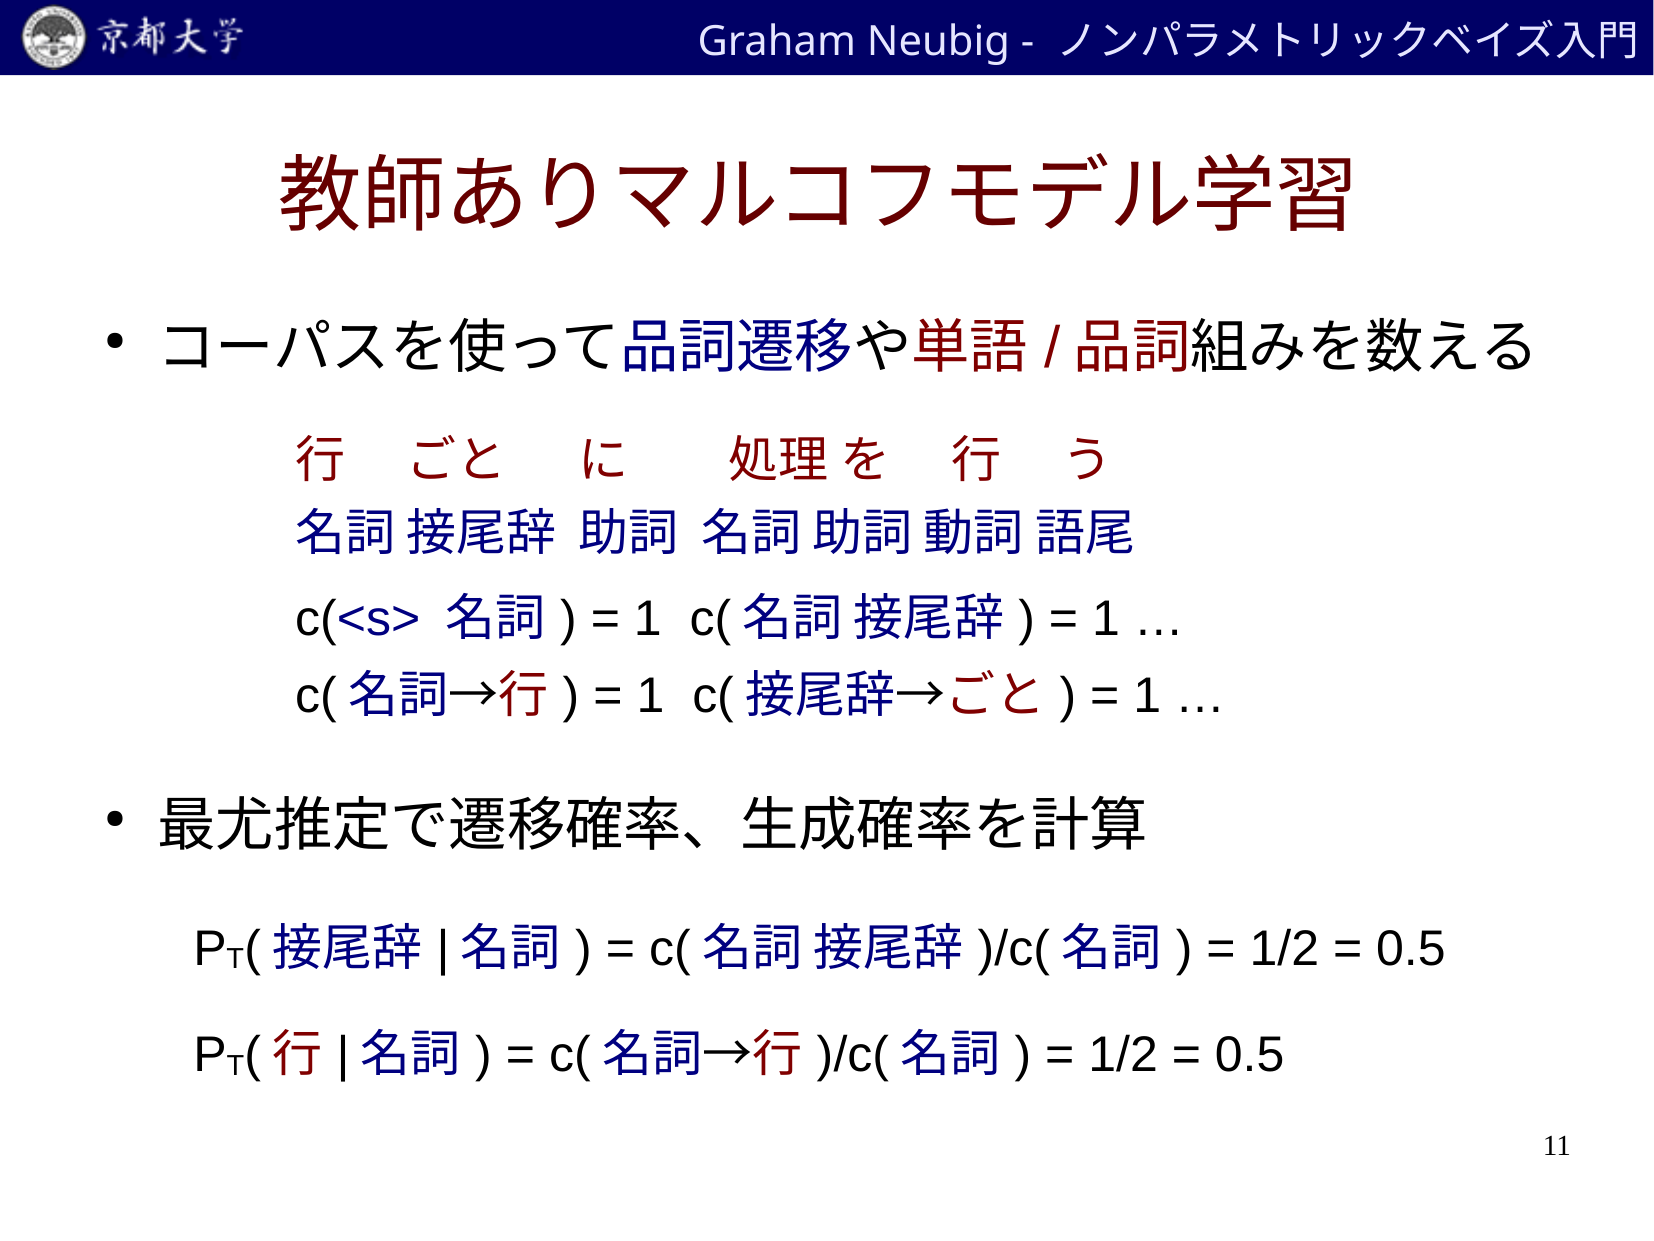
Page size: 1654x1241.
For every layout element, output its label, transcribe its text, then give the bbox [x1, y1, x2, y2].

text_box PT(行|名詞) = c(名詞→行)/c(名詞) = 1/2 = 0.5 [178, 1006, 1285, 1094]
title 教師ありマルコフモデル学習 [75, 100, 1564, 277]
text_box c(名詞→行) = 1 c(接尾辞→ごと) = 1 … [262, 647, 1276, 718]
list 最尤推定で遷移確率、生成確率を計算 [86, 778, 1576, 854]
text_box 行 ごと に 処理 を 行 う 名詞 接尾辞 助詞 名詞 助詞 動詞 語尾 [262, 412, 1276, 535]
text_box PT(接尾辞|名詞) = c(名詞 接尾辞)/c(名詞) = 1/2 = 0.5 [178, 900, 1460, 988]
picture [0, 0, 247, 70]
text_box c(<s> 名詞) = 1 c(名詞 接尾辞) = 1 … [262, 570, 1276, 642]
list コーパスを使って品詞遷移や単語/品詞組みを数える [86, 300, 1576, 376]
